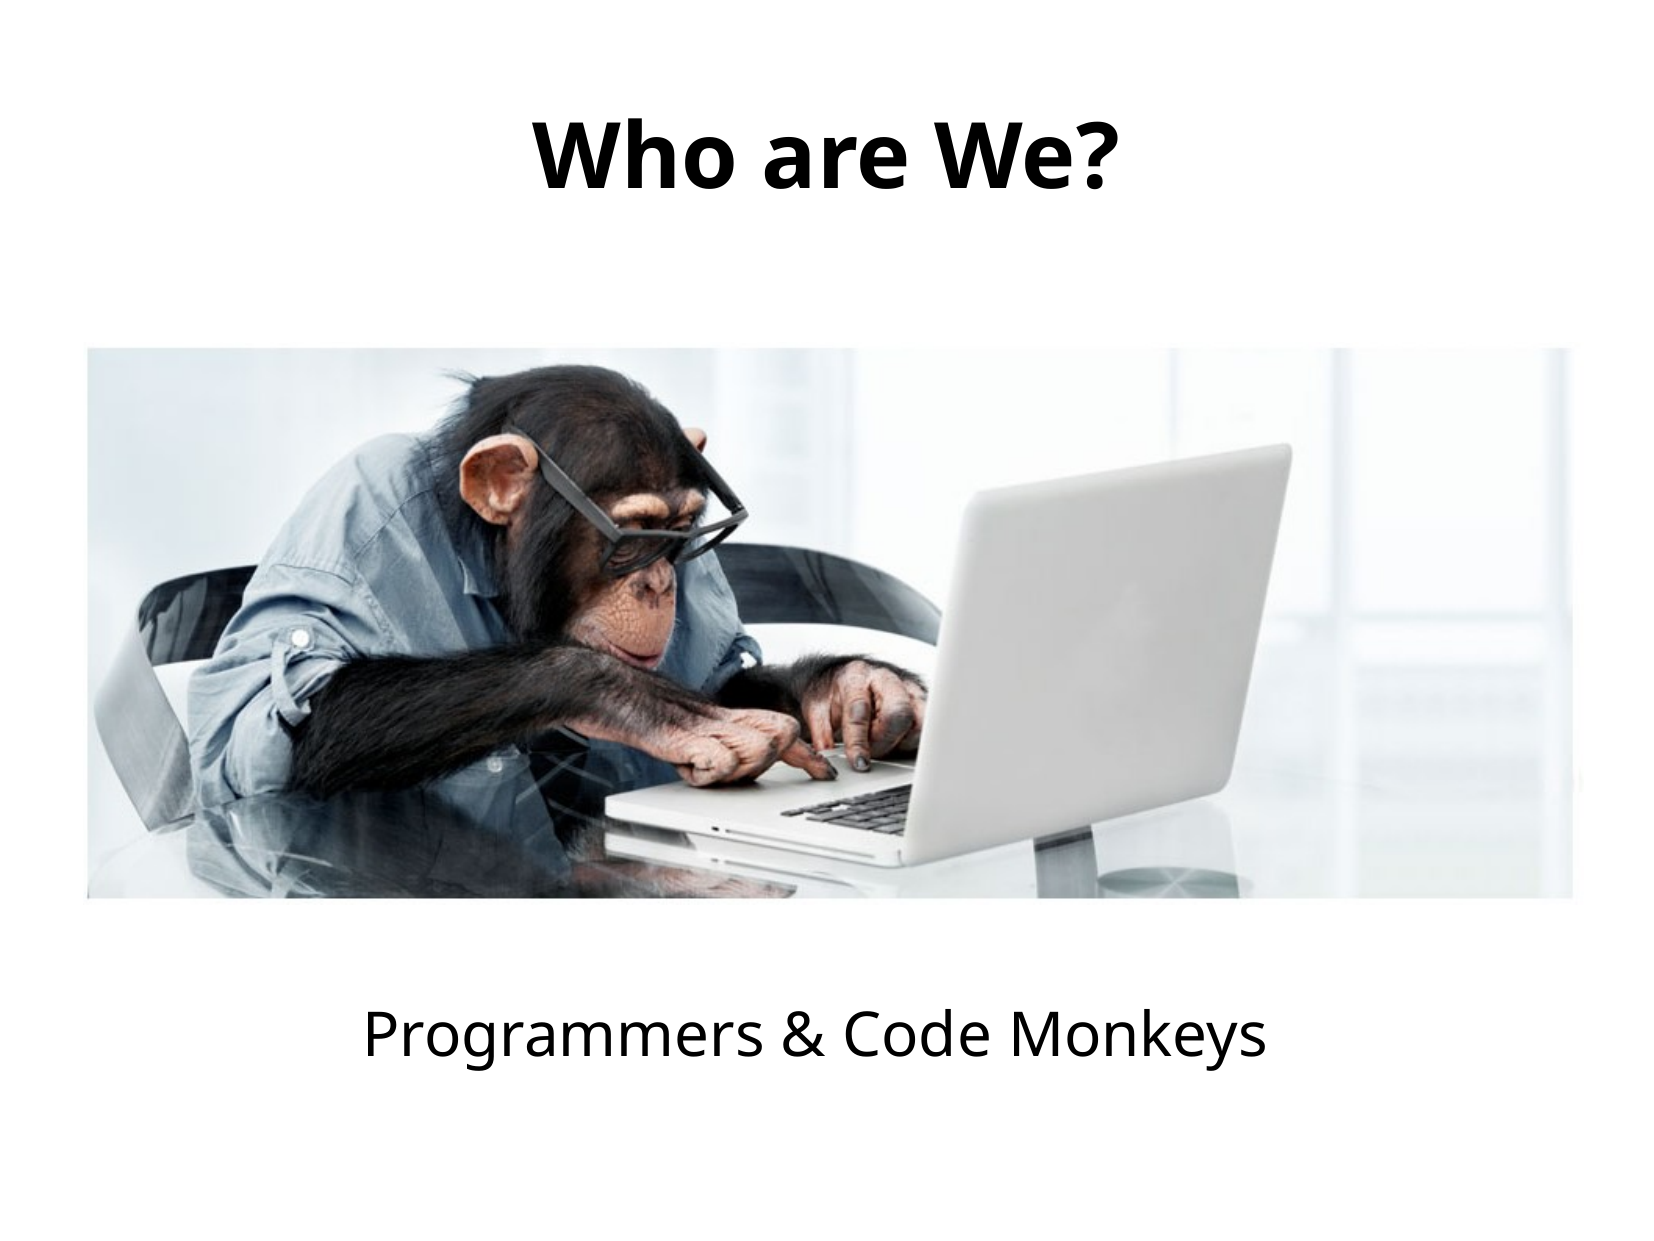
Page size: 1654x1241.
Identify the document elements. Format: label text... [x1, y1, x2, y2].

picture [83, 342, 1584, 905]
title Who are We? [82, 49, 1571, 257]
list Programmers & Code Monkeys [86, 990, 1545, 1075]
